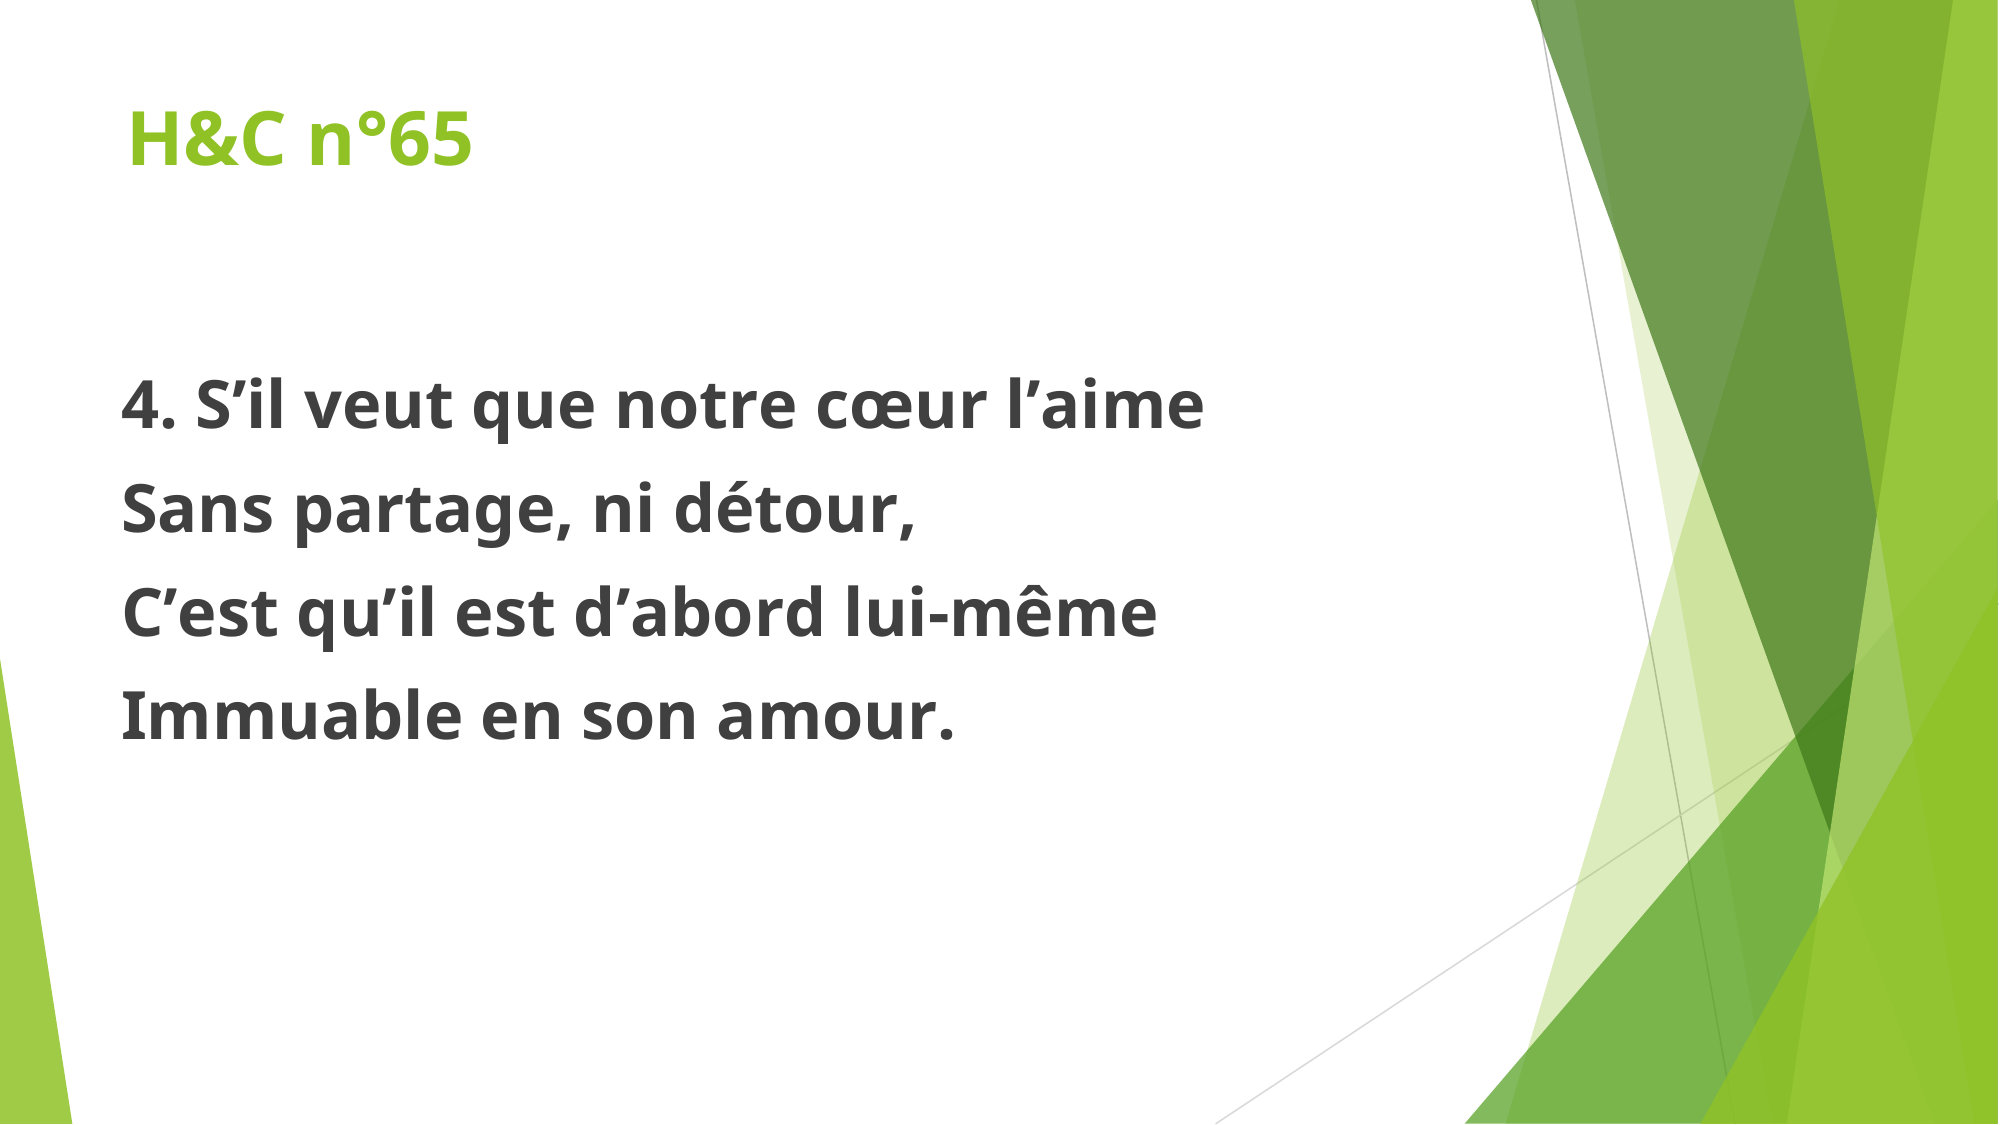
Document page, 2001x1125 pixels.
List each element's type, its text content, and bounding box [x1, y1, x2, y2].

text_box H&C n°65 [111, 82, 1522, 213]
text_box 4. S’il veut que notre cœur l’aime Sans partage, ni détour, C’est qu’il est d’abord lui-même Immuable en son amour. [106, 342, 1973, 1037]
